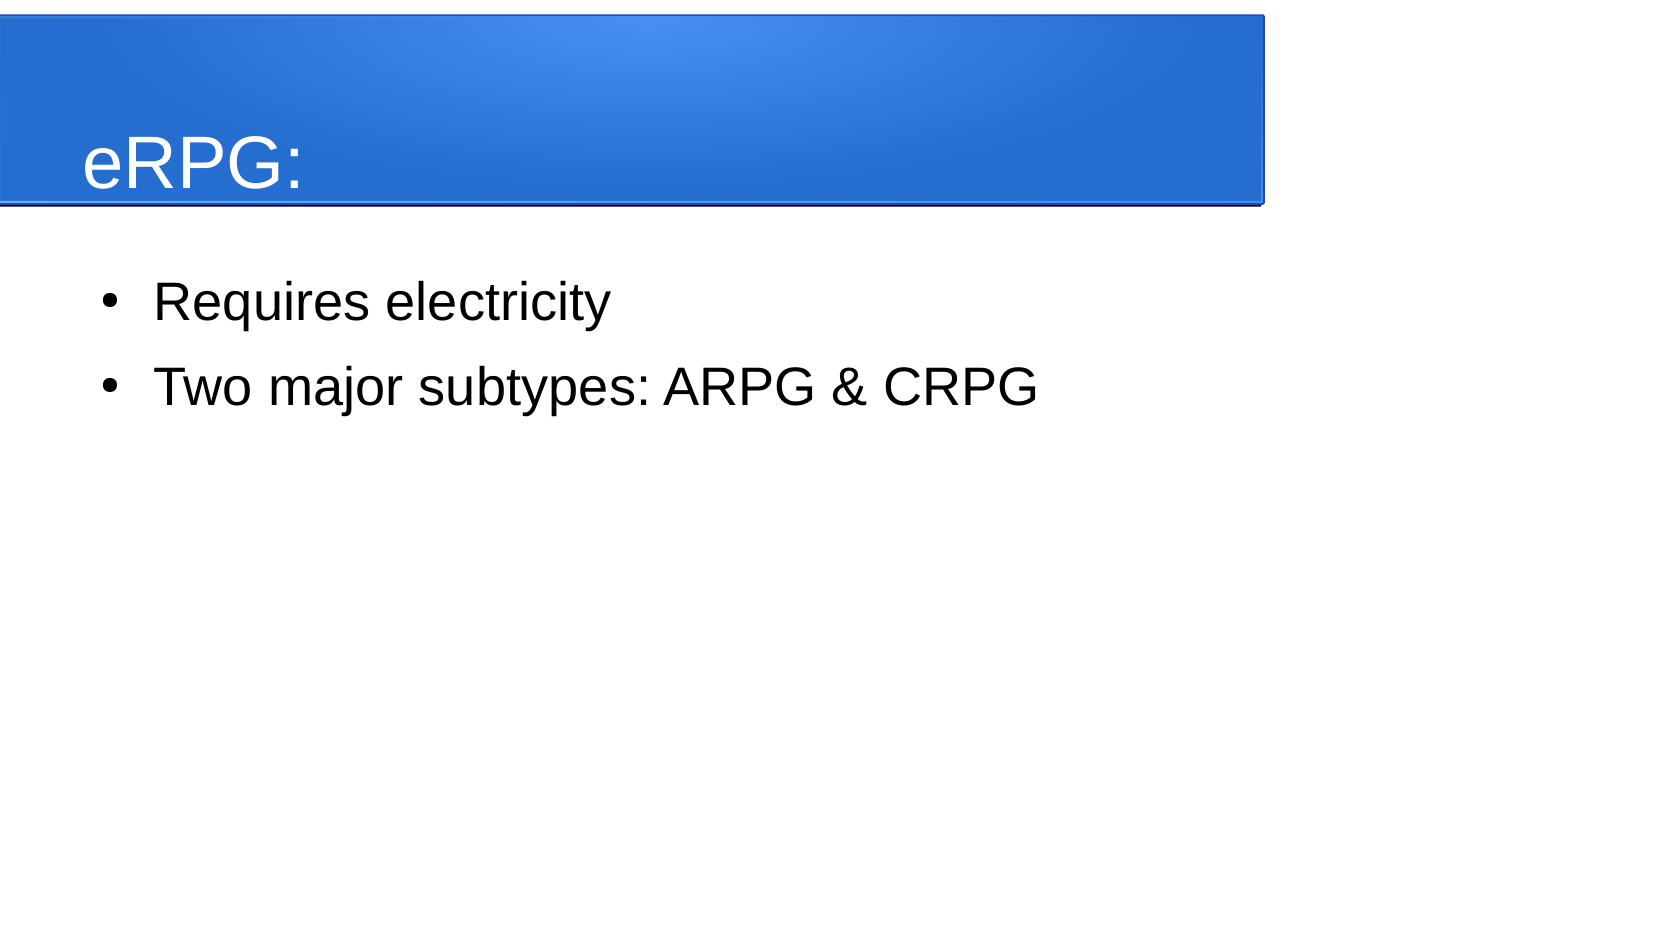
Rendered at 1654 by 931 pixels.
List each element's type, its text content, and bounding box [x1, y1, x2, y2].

list Requires electricity Two major subtypes: ARPG & CRPG [82, 271, 1571, 851]
title eRPG: [82, 85, 1571, 241]
